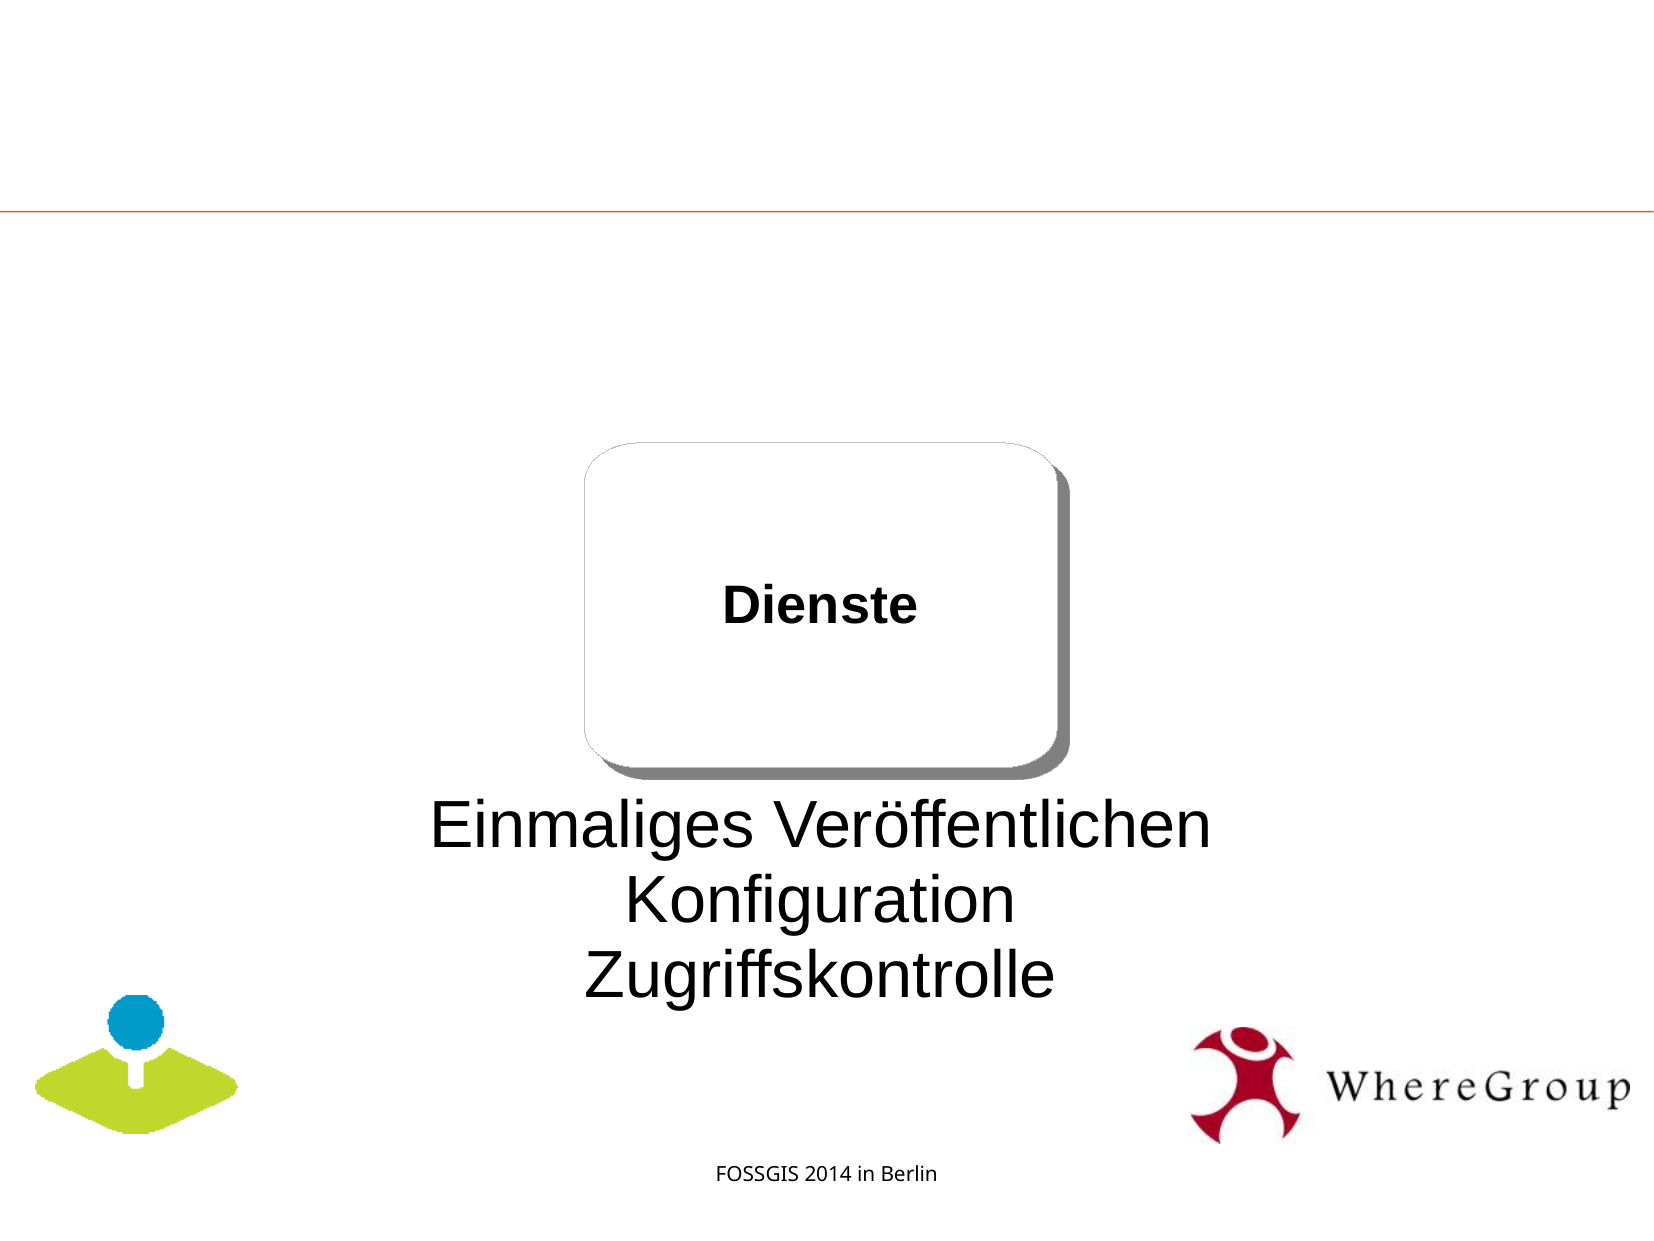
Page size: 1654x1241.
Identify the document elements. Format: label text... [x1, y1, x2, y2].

picture [35, 995, 76, 1134]
picture [1565, 1027, 1630, 1144]
text_box Dienste [584, 442, 1058, 768]
subtitle Einmaliges Veröffentlichen Konfiguration Zugriffskontrolle [76, 177, 1565, 1173]
